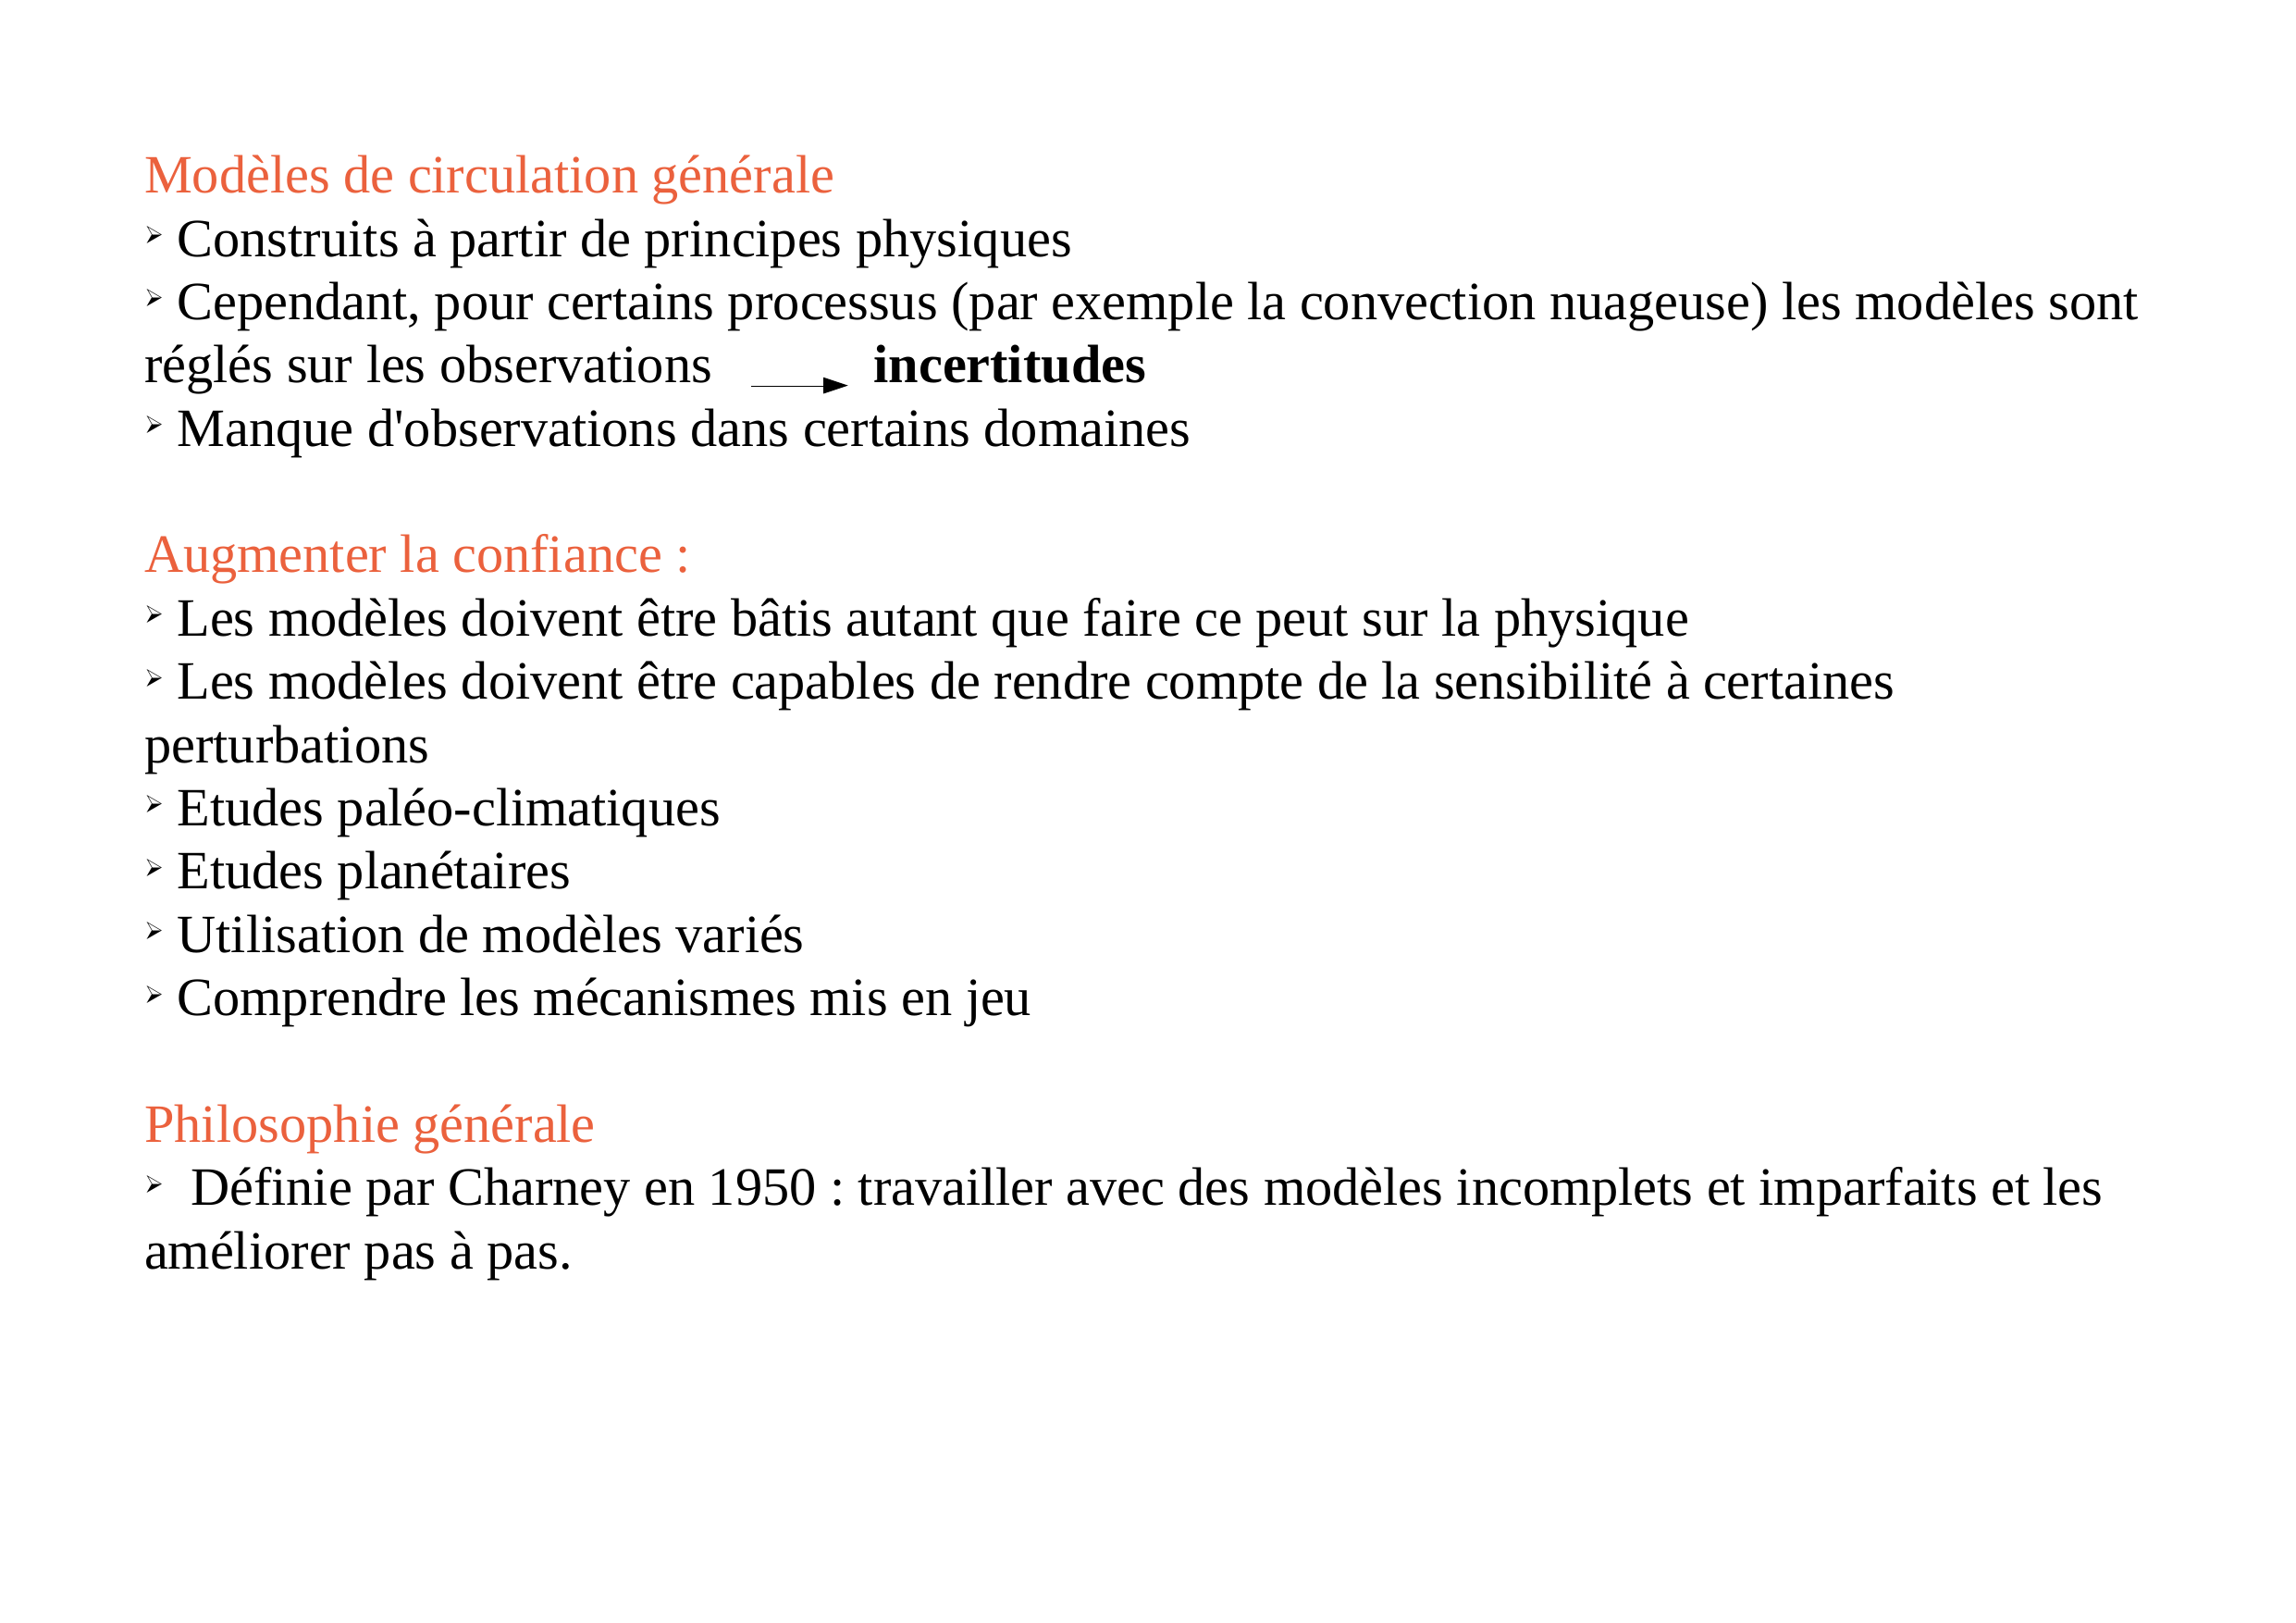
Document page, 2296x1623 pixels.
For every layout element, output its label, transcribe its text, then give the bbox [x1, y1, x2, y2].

text_box Modèles de circulation générale Construits à partir de principes physiques Cependant, pour certains processus (par exemple la convection nuageuse) les modèles sont réglés sur les observations incertitudes Manque d'observations dans certains domaines Augmenter la confiance : Les modèles doivent être bâtis autant que faire ce peut sur la physique Les modèles doivent être capables de rendre compte de la sensibilité à certaines perturbations Etudes paléo-climatiques Etudes planétaires Utilisation de modèles variés Comprendre les mécanismes mis en jeu Philosophie générale Définie par Charney en 1950 : travailler avec des modèles incomplets et imparfaits et les améliorer pas à pas. [144, 141, 2175, 1595]
